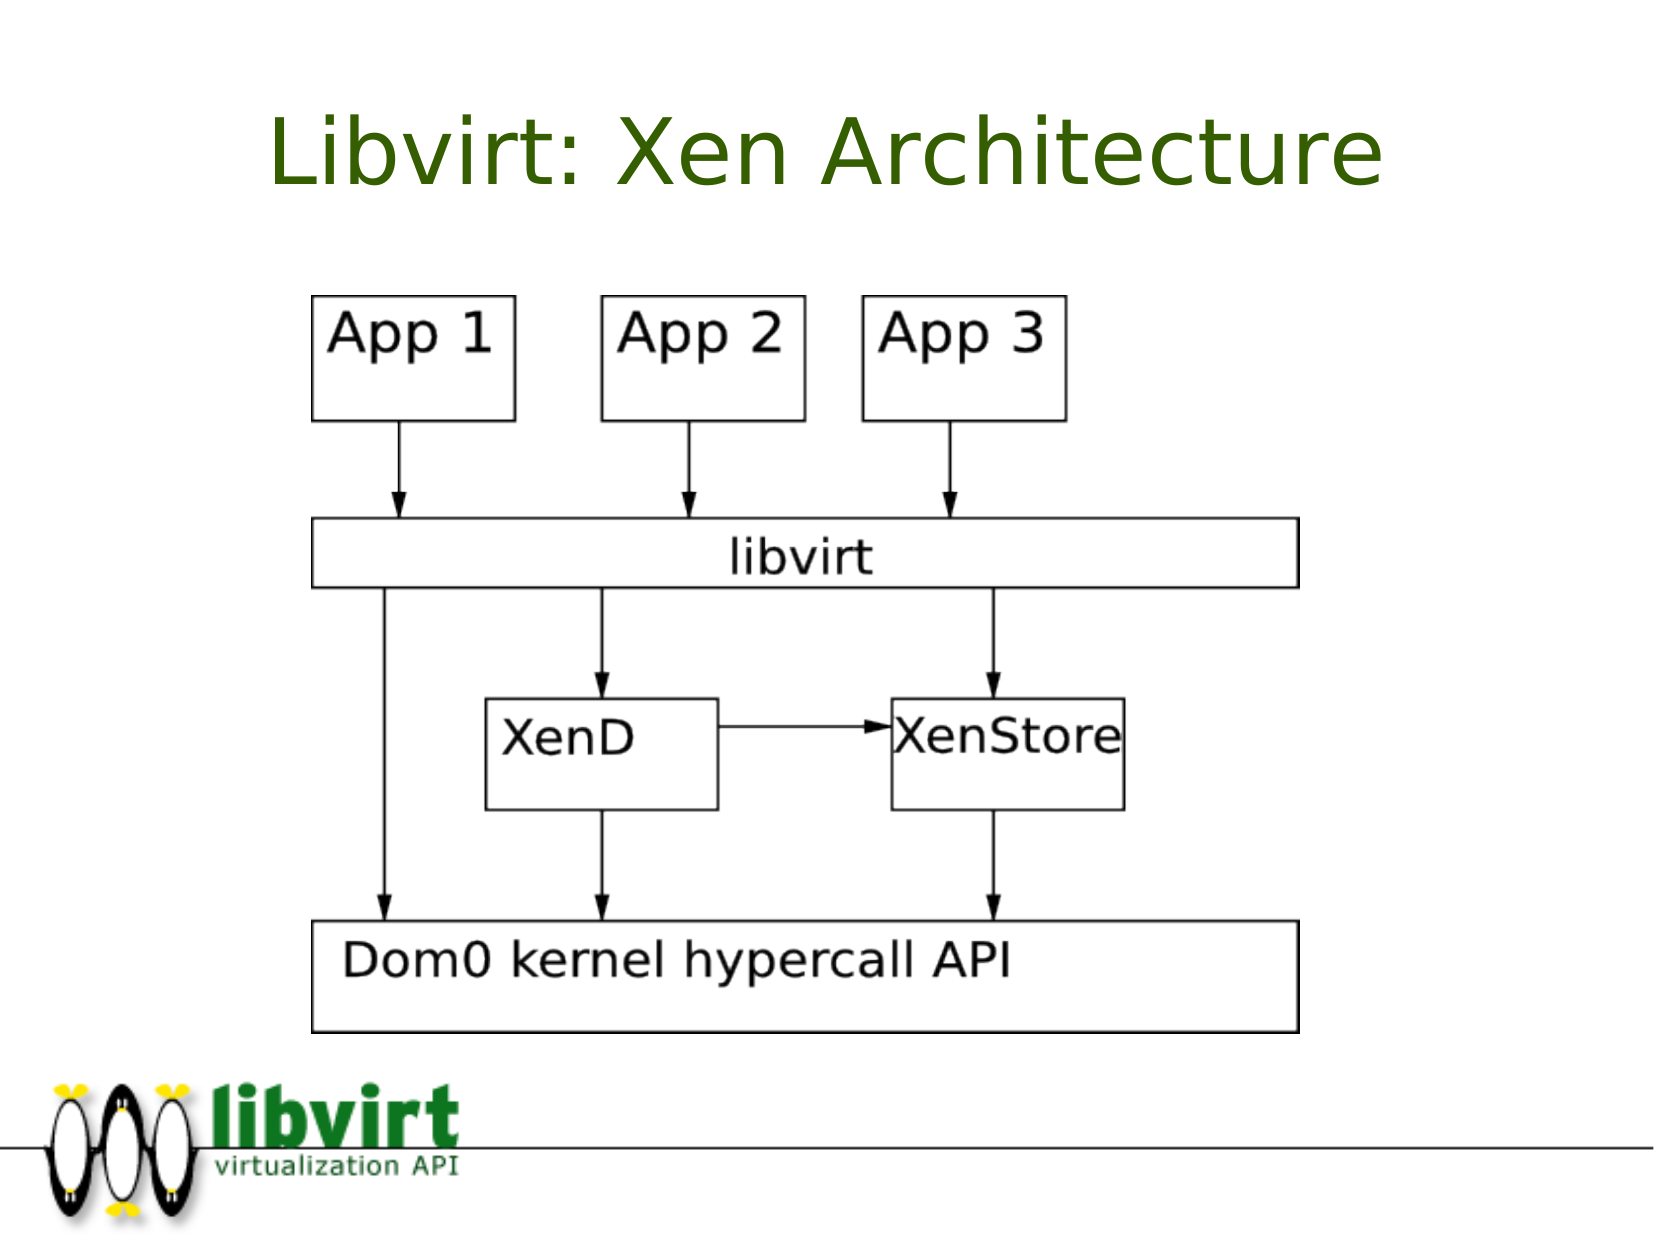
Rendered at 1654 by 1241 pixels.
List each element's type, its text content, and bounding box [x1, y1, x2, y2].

picture [0, 1076, 1654, 1241]
title Libvirt: Xen Architecture [82, 49, 1571, 257]
picture [311, 295, 1300, 1034]
